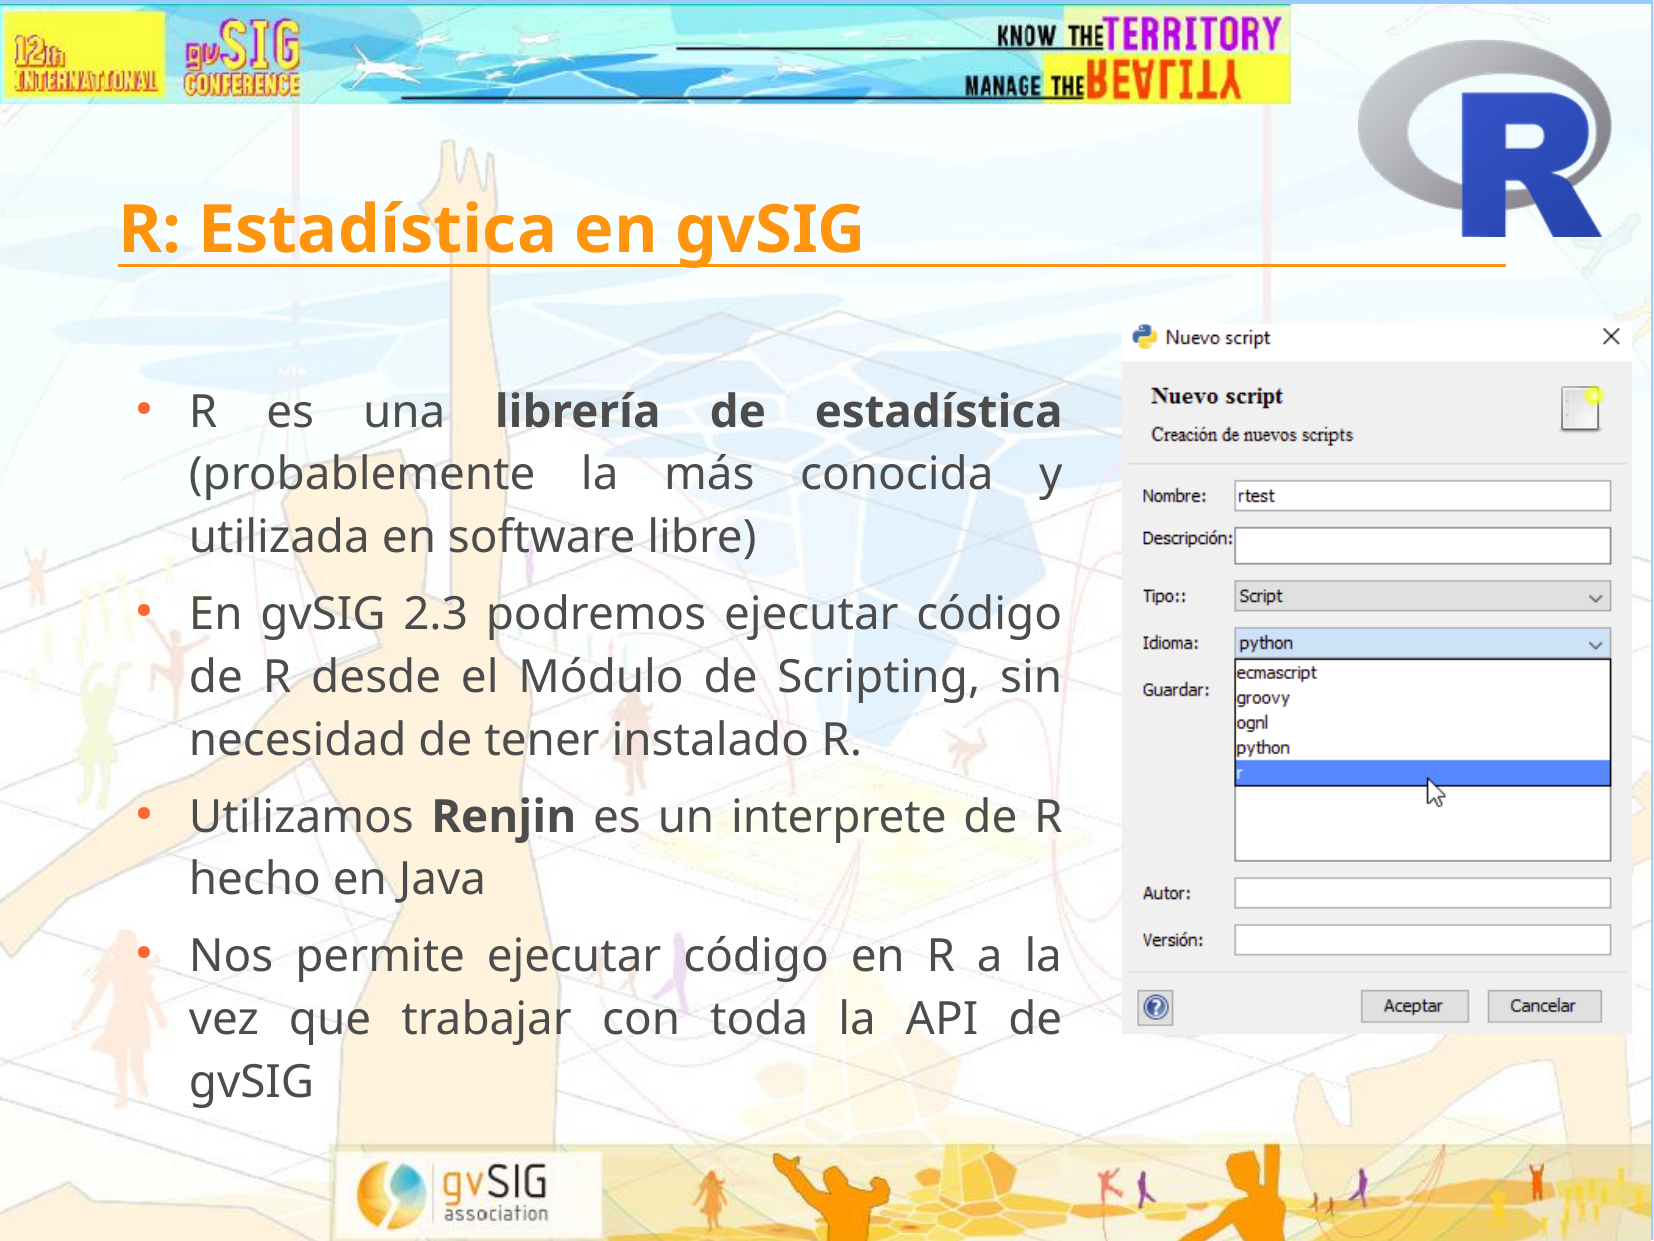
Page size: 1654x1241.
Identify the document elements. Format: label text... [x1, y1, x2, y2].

title R: Estadística en gvSIG [118, 177, 1607, 276]
picture [0, 4, 1652, 1241]
list R es una librería de estadística (probablemente la más conocida y utilizada en software libre) En gvSIG 2.3 podremos ejecutar código de R desde el Módulo de Scripting, sin necesidad de tener instalado R. Utilizamos Renjin es un interprete de R hecho en Java Nos permite ejecutar código en R a la vez que trabajar con toda la API de gvSIG [118, 301, 1063, 1124]
